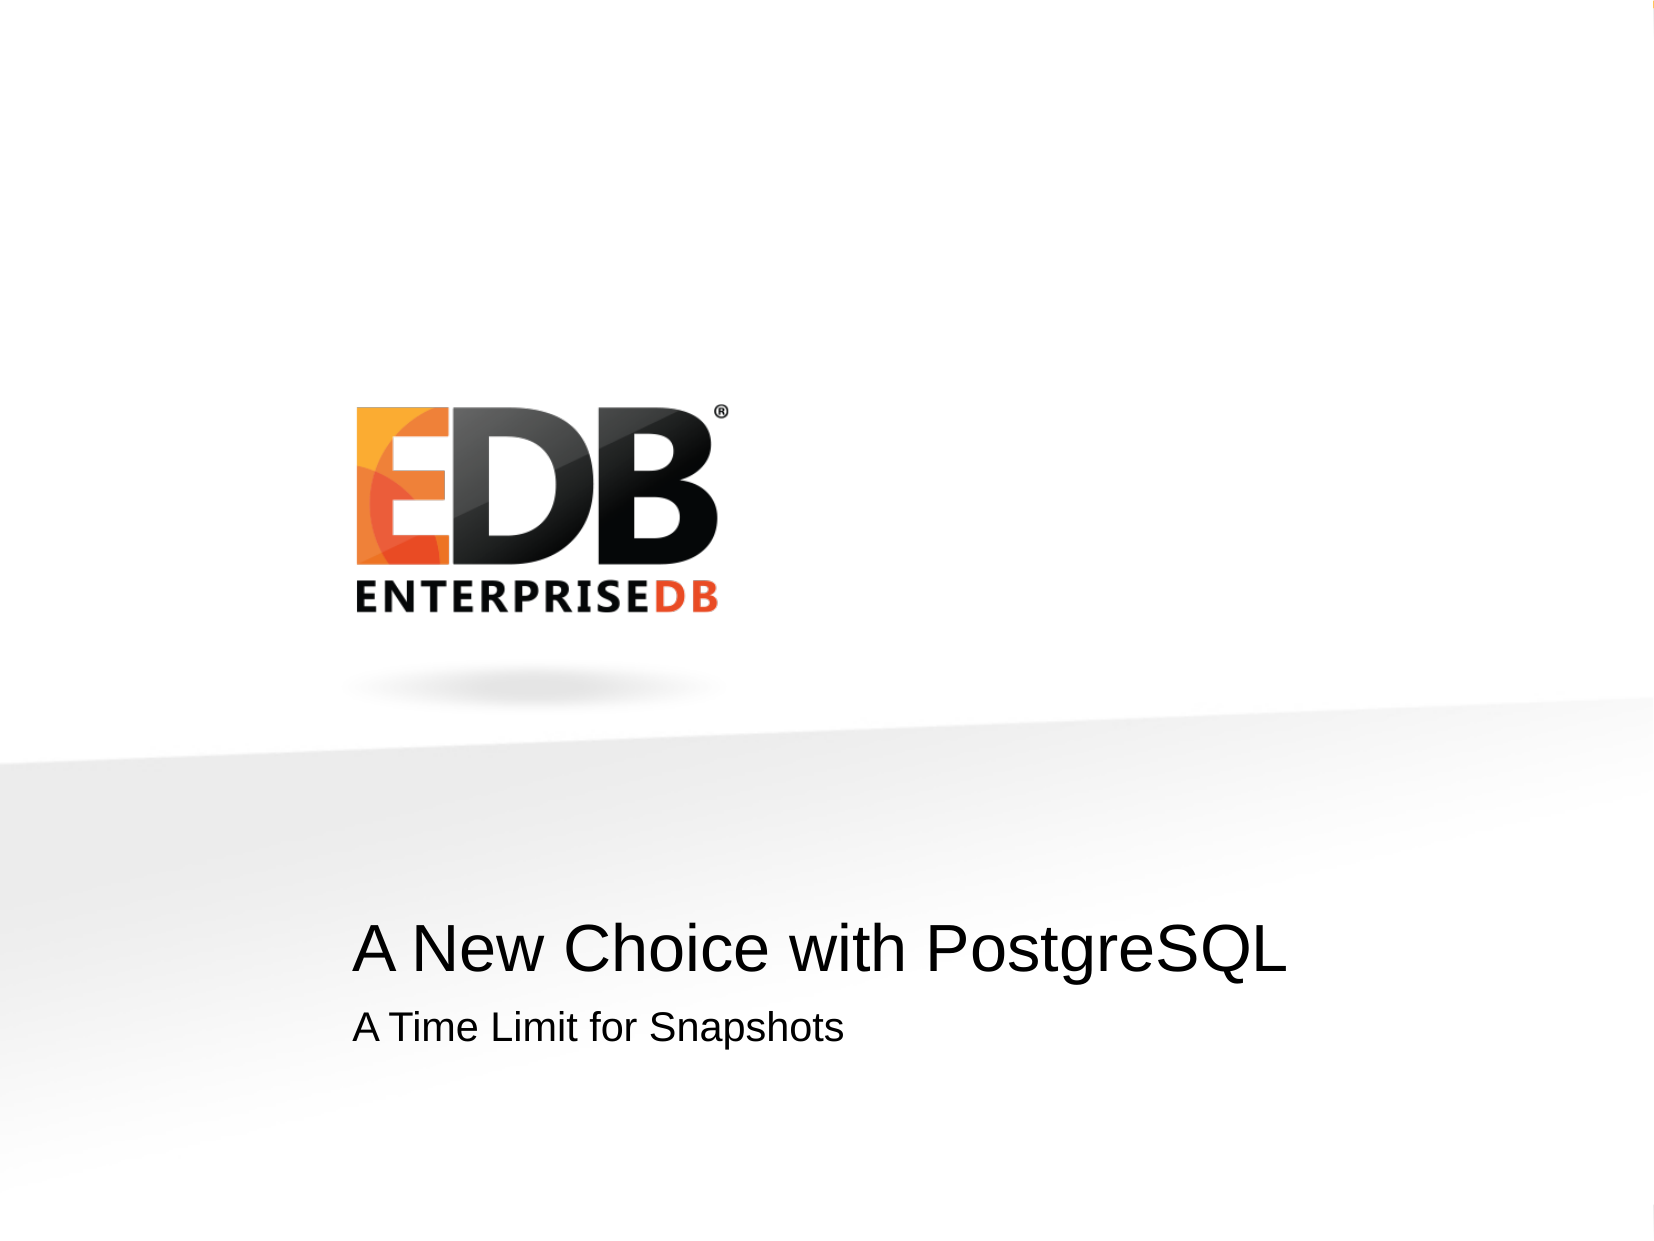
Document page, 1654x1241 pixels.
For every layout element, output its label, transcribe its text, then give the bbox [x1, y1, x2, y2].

title A New Choice with PostgreSQL [337, 826, 1546, 992]
subtitle A Time Limit for Snapshots [337, 992, 1546, 1083]
picture [0, 0, 1654, 1241]
